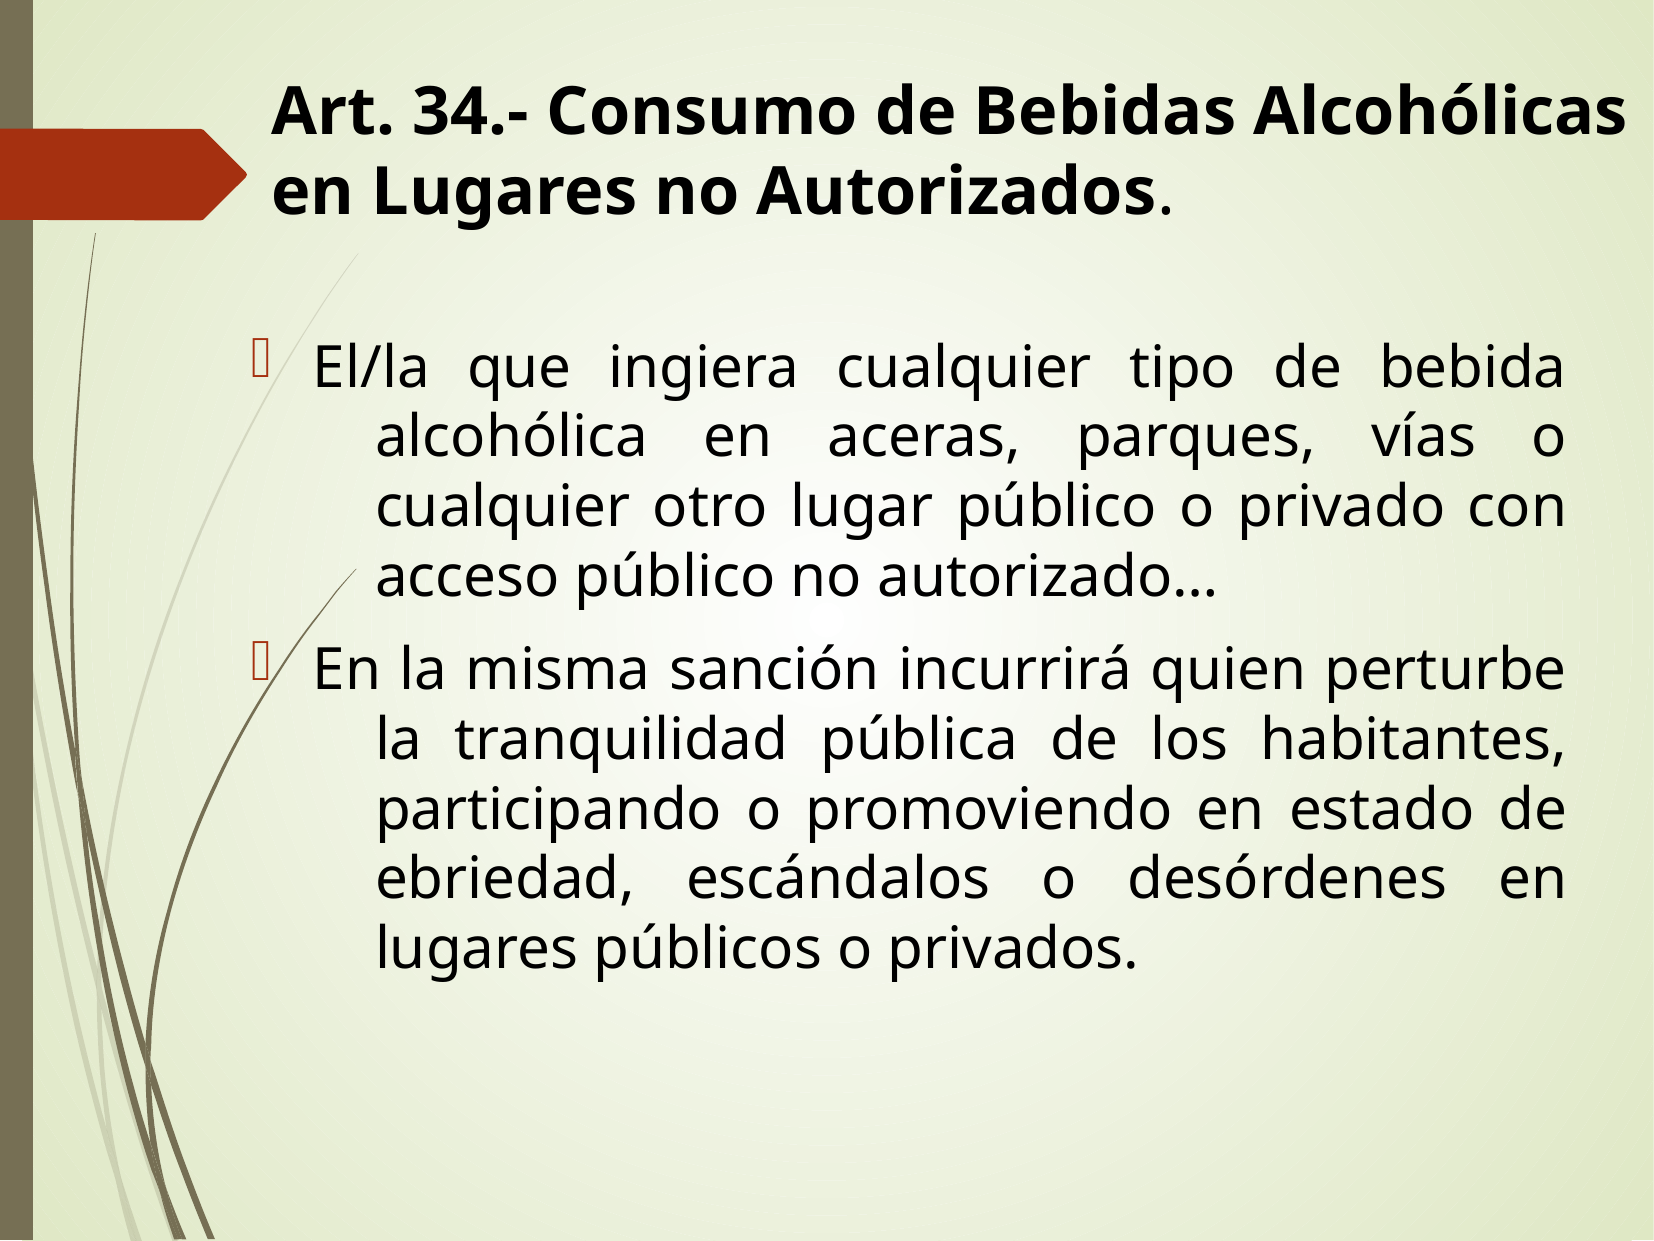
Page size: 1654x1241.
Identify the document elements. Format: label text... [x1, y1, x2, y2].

title Art. 34.- Consumo de Bebidas Alcohólicas en Lugares no Autorizados. [256, 59, 1654, 268]
list El/la que ingiera cualquier tipo de bebida alcohólica en aceras, parques, vías o cualquier otro lugar público o privado con acceso público no autorizado… En la misma sanción incurrirá quien perturbe la tranquilidad pública de los habitantes, participando o promoviendo en estado de ebriedad, escándalos o desórdenes en lugares públicos o privados. [235, 321, 1583, 996]
